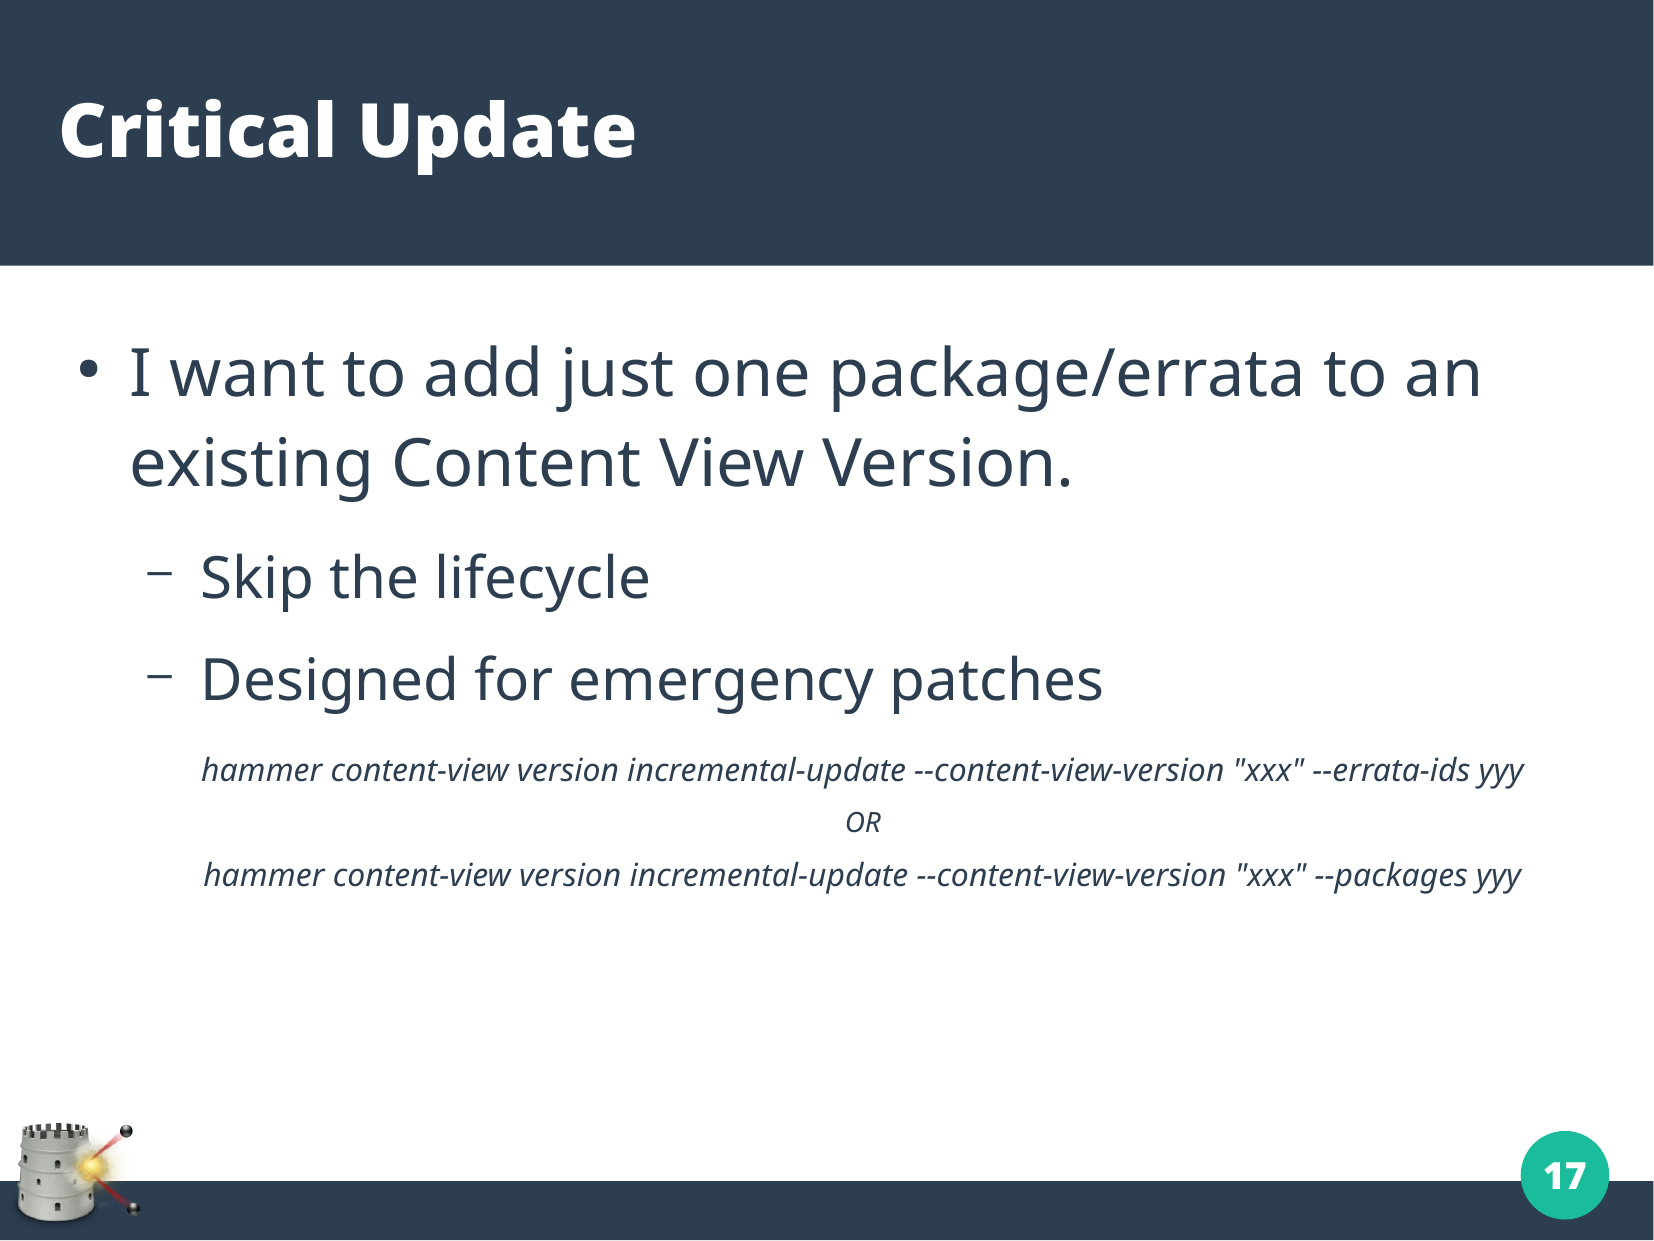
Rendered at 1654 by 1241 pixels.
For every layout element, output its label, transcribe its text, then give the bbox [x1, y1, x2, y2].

title Critical Update [59, 49, 1595, 207]
list I want to add just one package/errata to an existing Content View Version. Skip the lifecycle Designed for emergency patches [59, 324, 1595, 745]
text_box hammer content-view version incremental-update --content-view-version "xxx" --errata-ids yyy OR hammer content-view version incremental-update --content-view-version "xxx" --packages yyy [4, 747, 1654, 898]
picture [5, 1104, 148, 1241]
